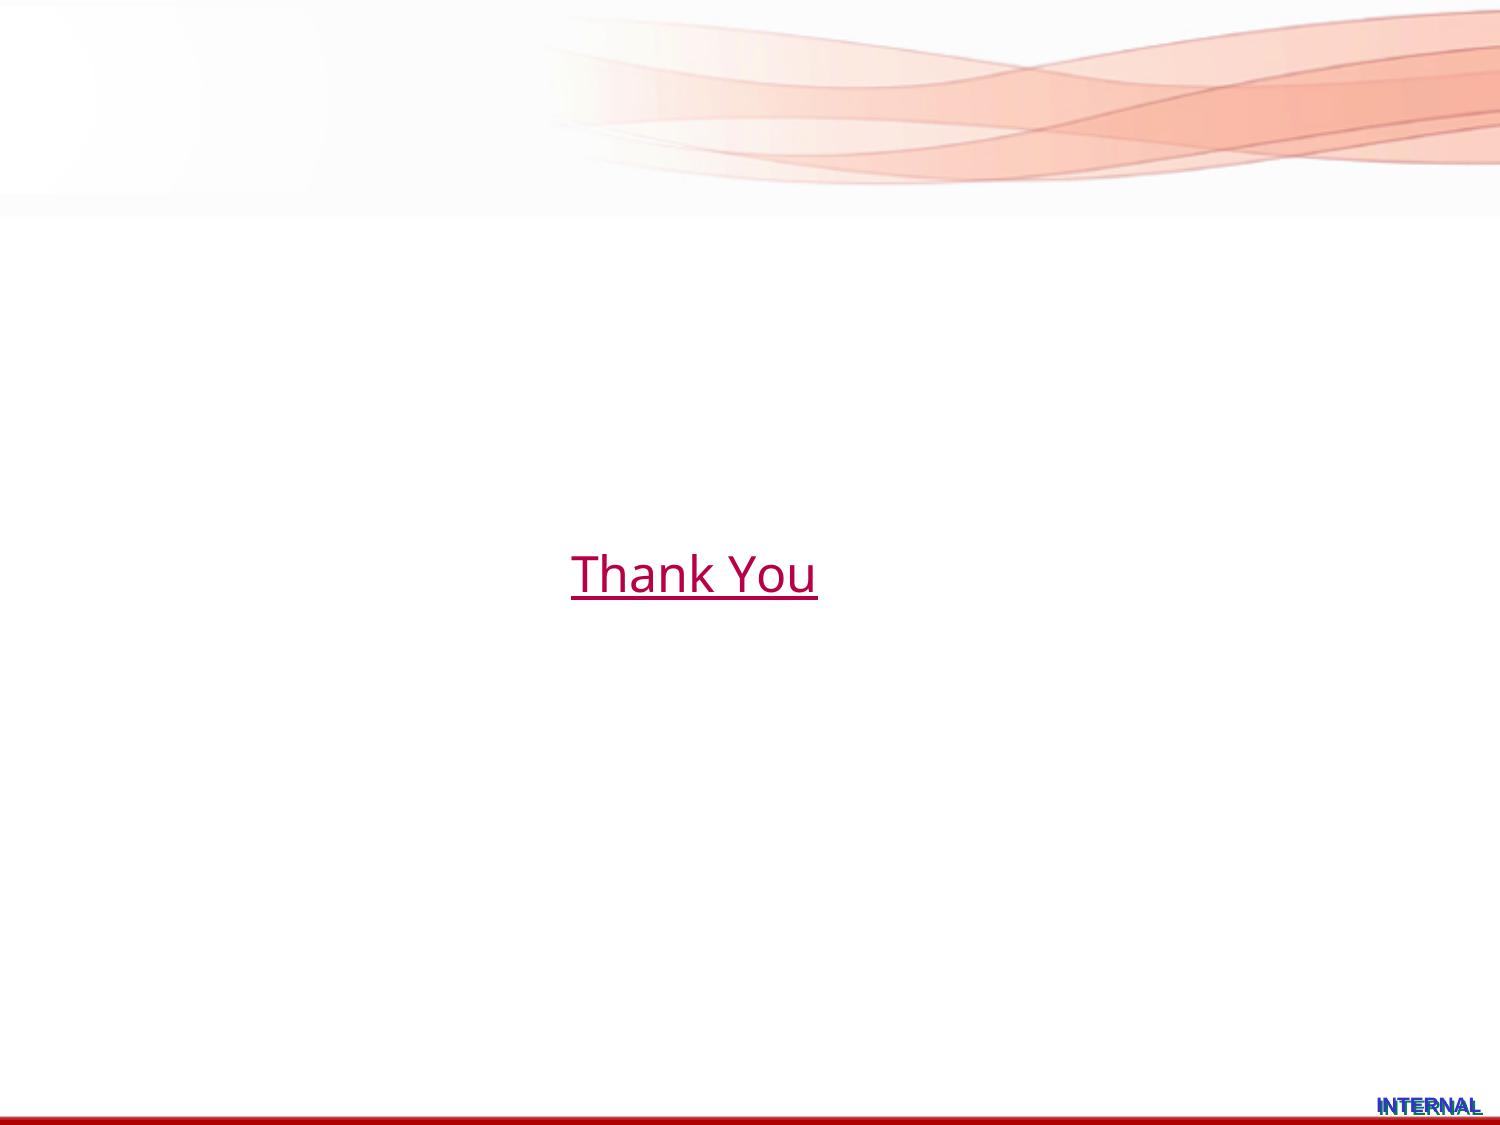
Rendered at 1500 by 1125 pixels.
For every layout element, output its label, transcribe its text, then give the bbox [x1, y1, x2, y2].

text_box Thank You [556, 535, 882, 611]
picture [0, 0, 1500, 1120]
